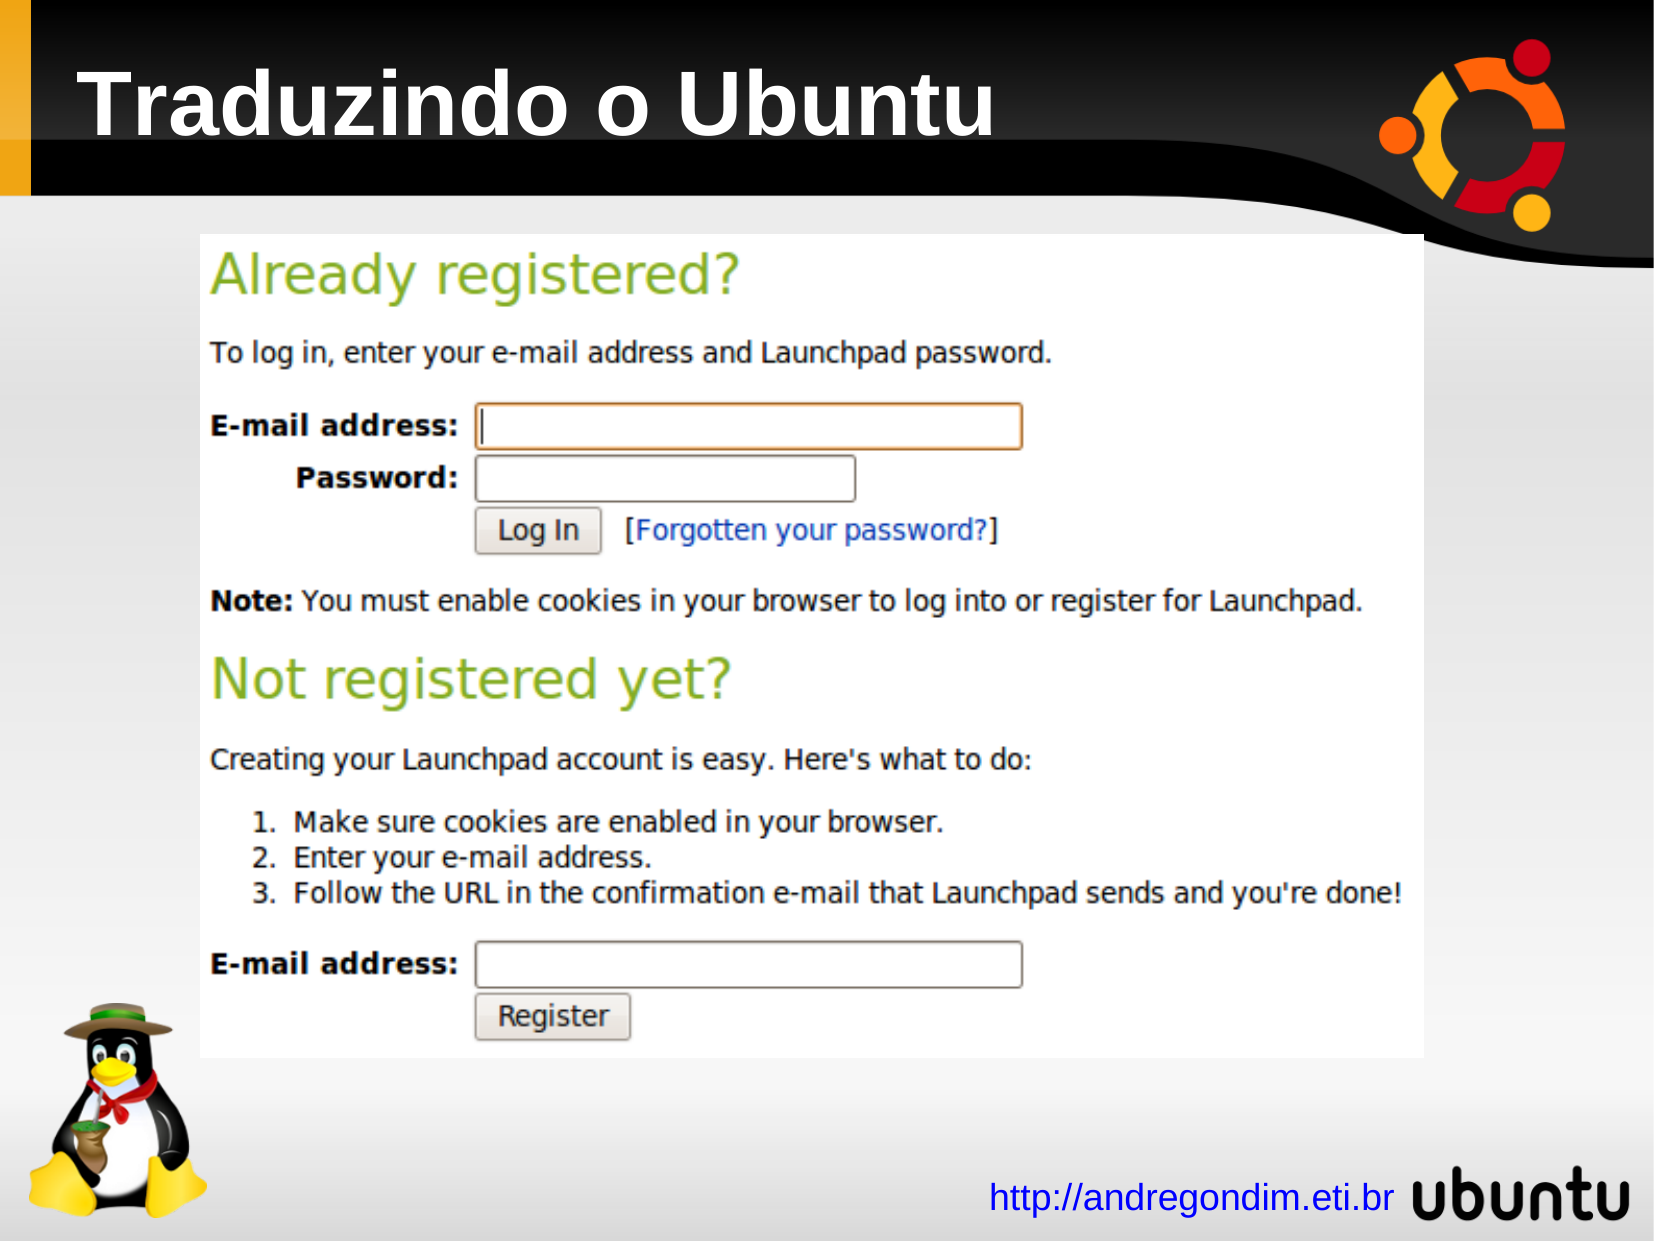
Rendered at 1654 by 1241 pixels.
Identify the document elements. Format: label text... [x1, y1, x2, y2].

title Traduzindo o Ubuntu [76, 7, 1565, 200]
picture [0, 0, 1654, 1241]
